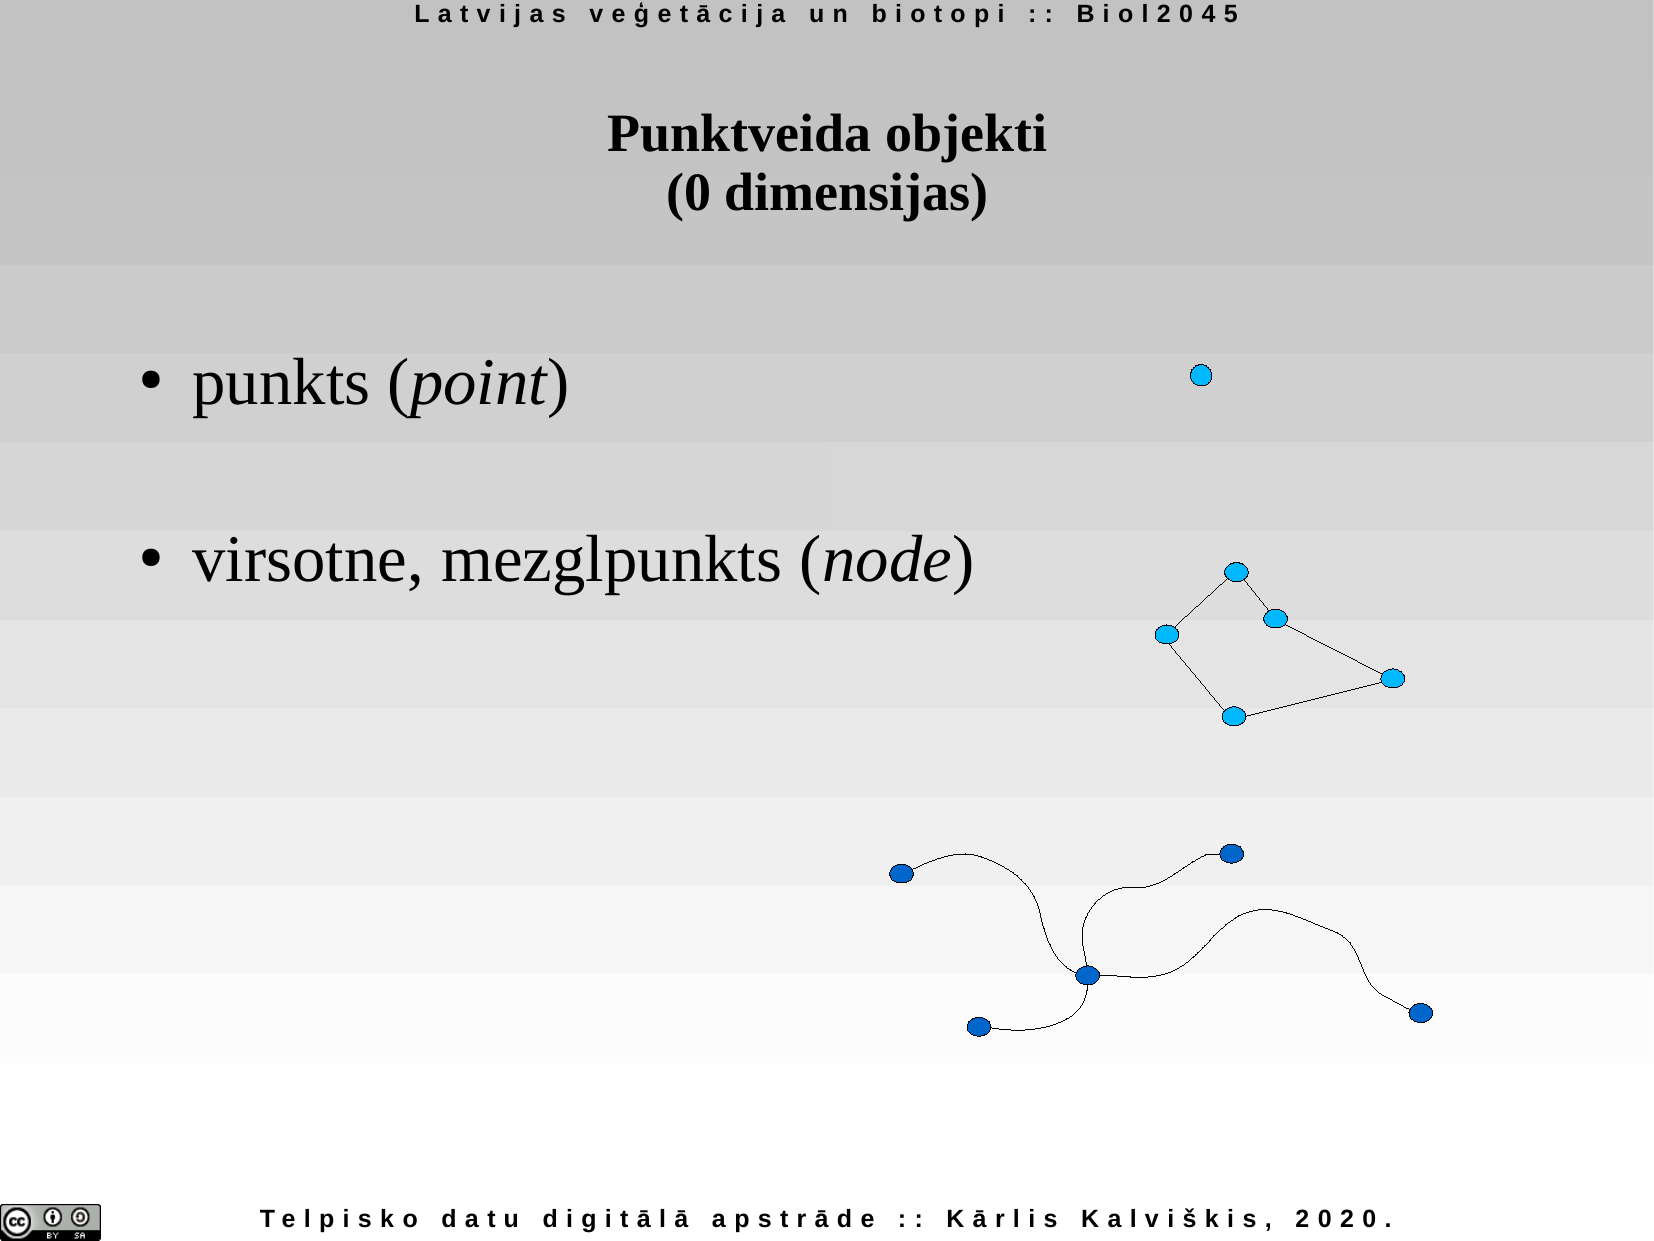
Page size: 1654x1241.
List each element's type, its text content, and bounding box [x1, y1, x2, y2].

text_box [1380, 668, 1405, 688]
text_box [967, 1017, 991, 1037]
text_box [1263, 609, 1288, 628]
text_box [1408, 1003, 1433, 1023]
text_box [1075, 965, 1100, 985]
list punkts (point) virsotne, mezglpunkts (node) [121, 344, 1534, 1127]
text_box [889, 864, 914, 883]
text_box [1219, 844, 1244, 864]
picture [0, 0, 1654, 1241]
title Punktveida objekti (0 dimensijas) [121, 102, 1534, 311]
text_box [1155, 624, 1179, 644]
text_box [1222, 706, 1246, 726]
text_box [1190, 364, 1212, 386]
text_box [1224, 562, 1249, 582]
